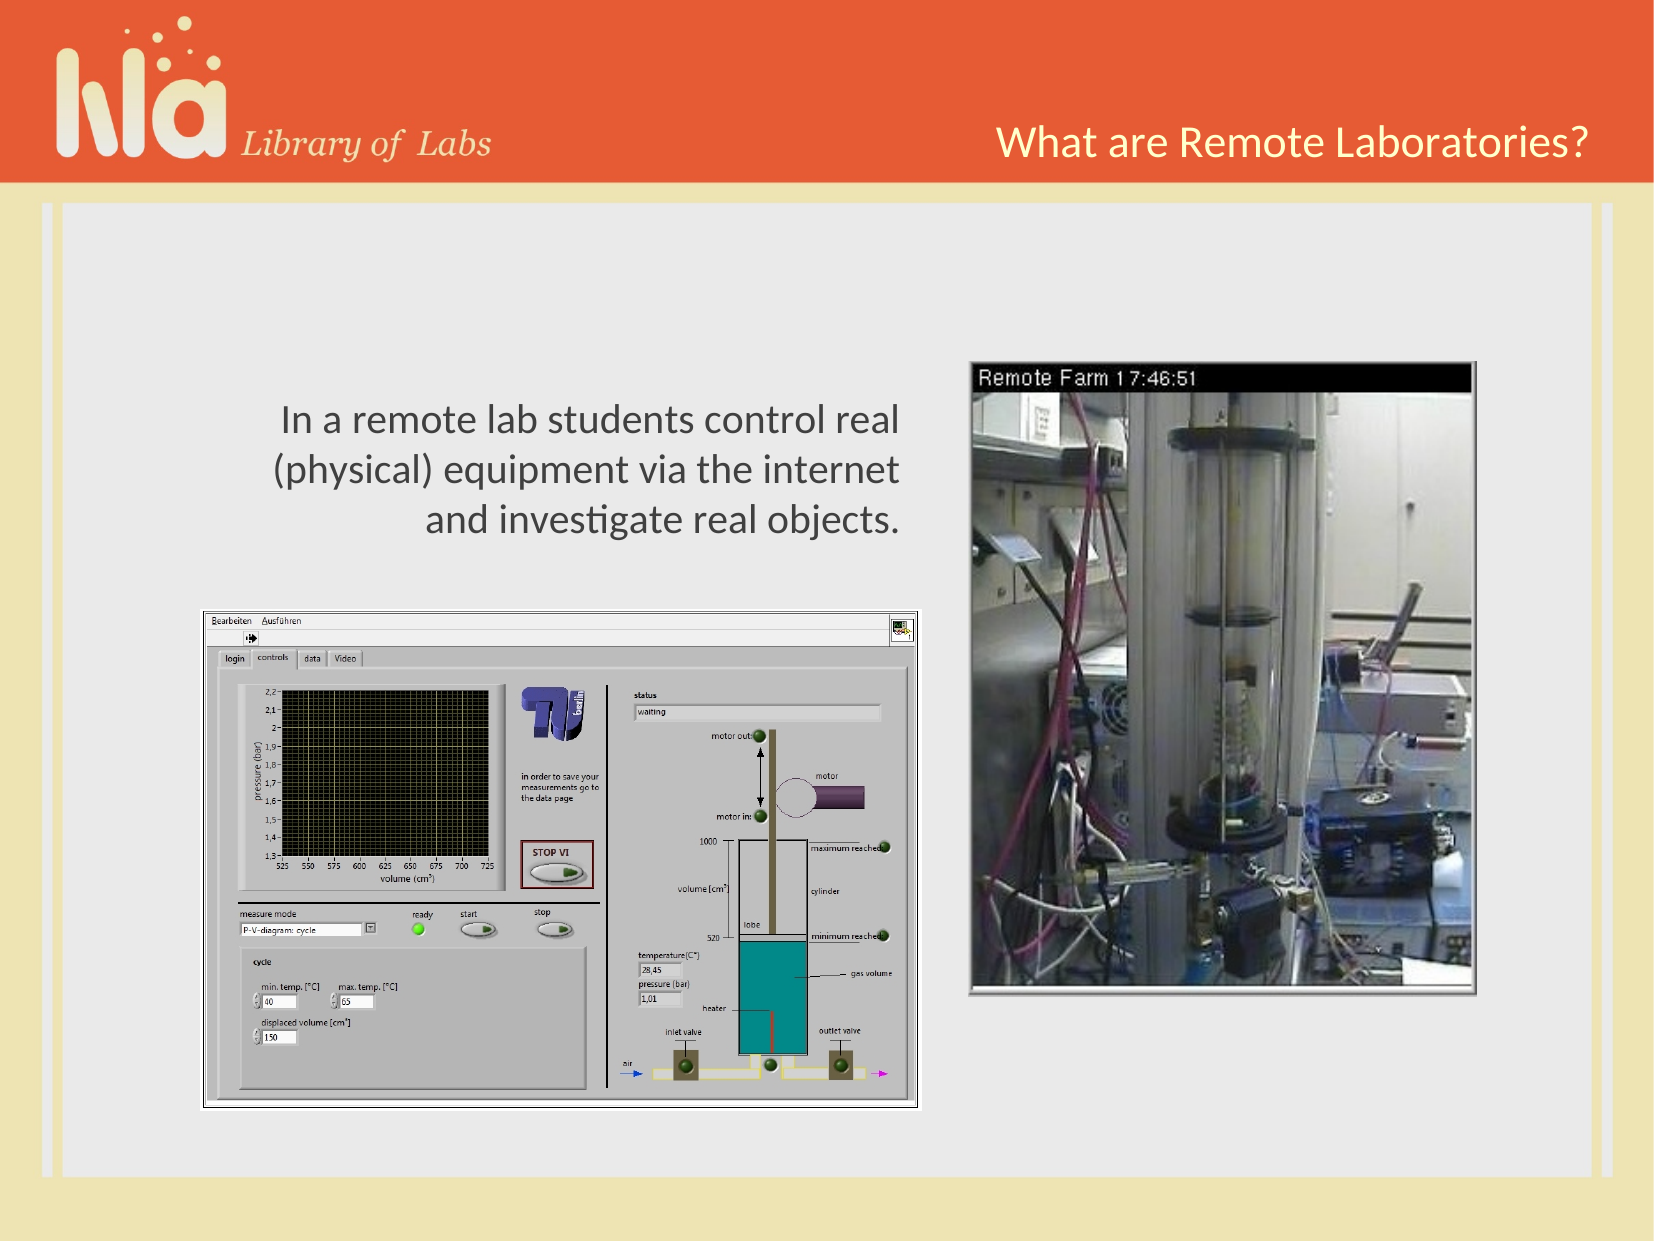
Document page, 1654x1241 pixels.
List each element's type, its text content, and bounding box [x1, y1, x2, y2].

text_box In a remote lab students control real (physical) equipment via the internet and investigate real objects. [200, 383, 916, 609]
picture [0, 0, 1654, 1241]
list What are Remote Laboratories? [744, 112, 1592, 172]
